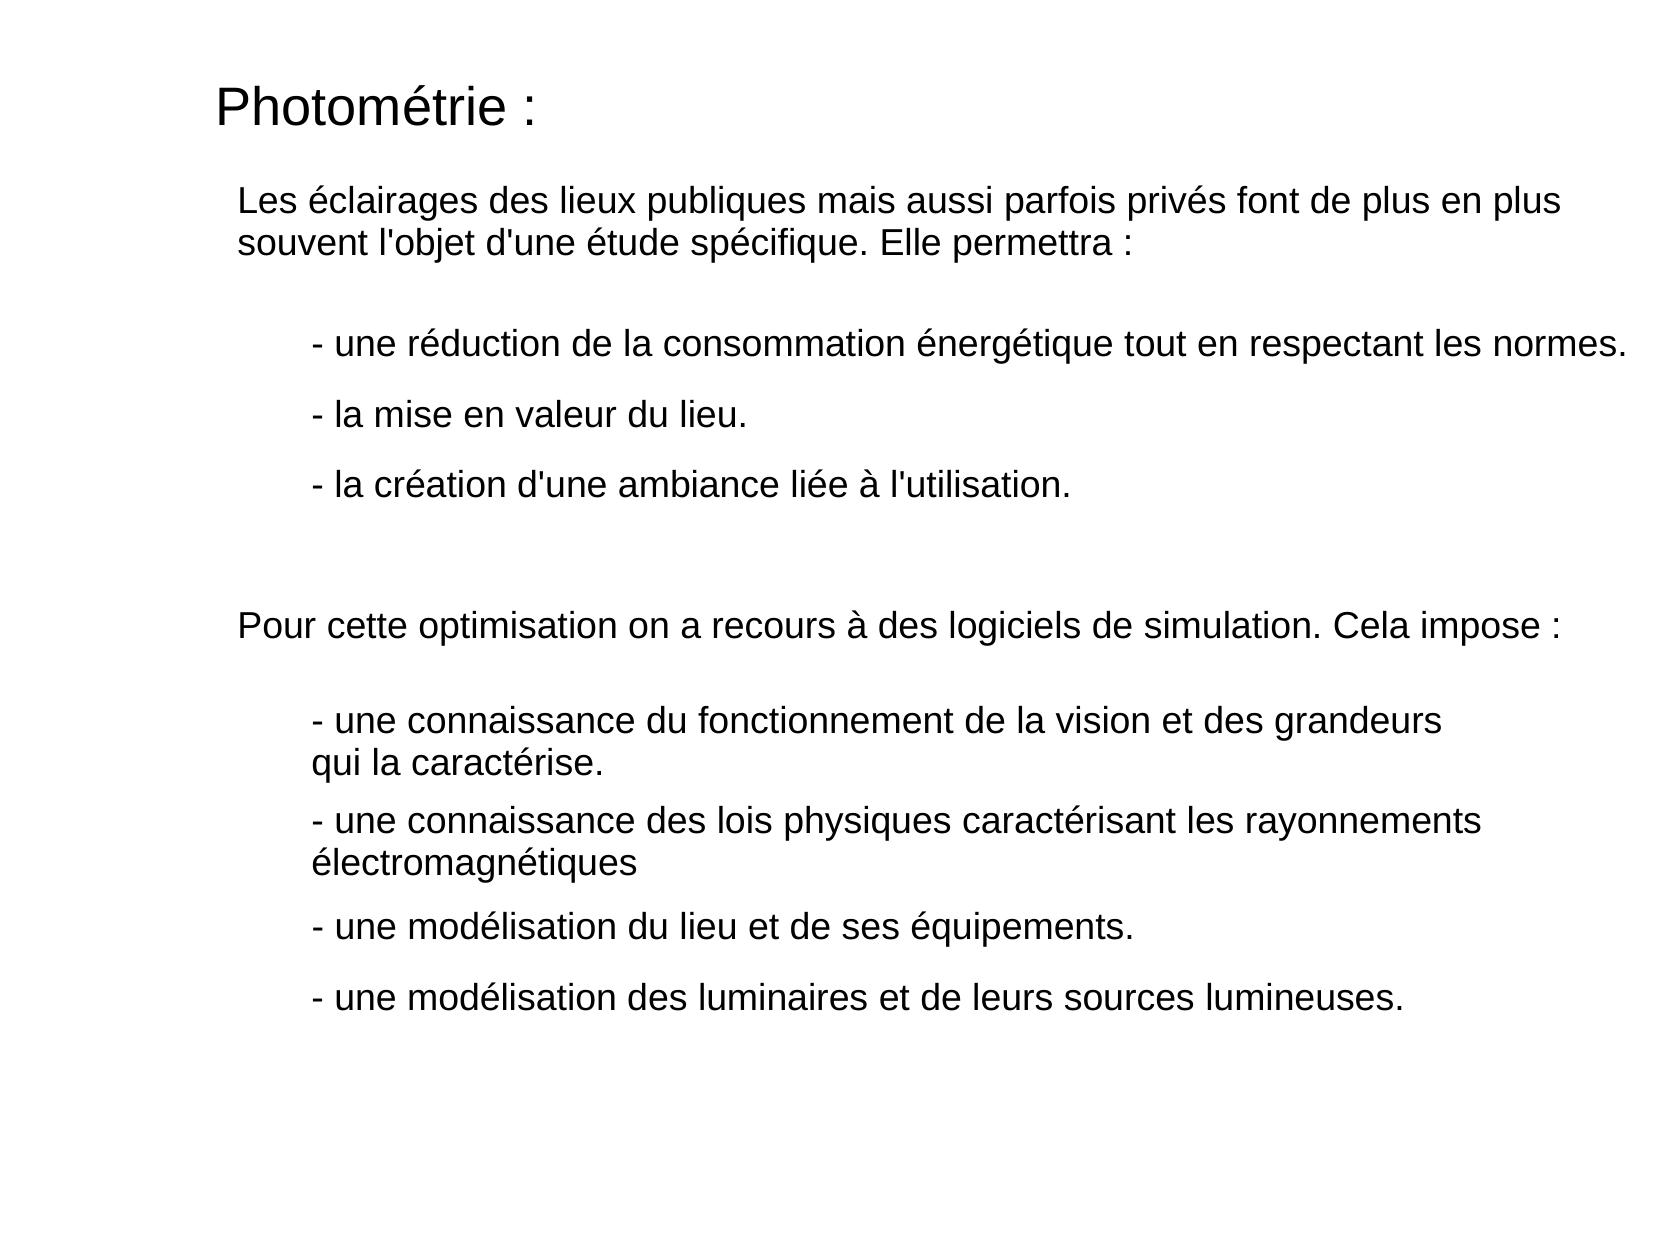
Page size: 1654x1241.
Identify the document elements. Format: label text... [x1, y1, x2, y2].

text_box - la création d'une ambiance liée à l'utilisation. [296, 455, 1089, 513]
text_box - une connaissance des lois physiques caractérisant les rayonnements électromagnétiques [296, 792, 1498, 892]
text_box Photométrie : [200, 68, 552, 145]
text_box Les éclairages des lieux publiques mais aussi parfois privés font de plus en plus souvent l'objet d'une étude spécifique. Elle permettra : [222, 172, 1599, 314]
text_box - une modélisation des luminaires et de leurs sources lumineuses. [296, 969, 1423, 1027]
text_box - la mise en valeur du lieu. [296, 386, 775, 444]
text_box - une modélisation du lieu et de ses équipements. [296, 898, 1152, 956]
text_box - une réduction de la consommation énergétique tout en respectant les normes. [296, 315, 1654, 373]
text_box - une connaissance du fonctionnement de la vision et des grandeurs qui la caractérise. [296, 691, 1498, 791]
text_box Pour cette optimisation on a recours à des logiciels de simulation. Cela impose : [222, 597, 1599, 670]
